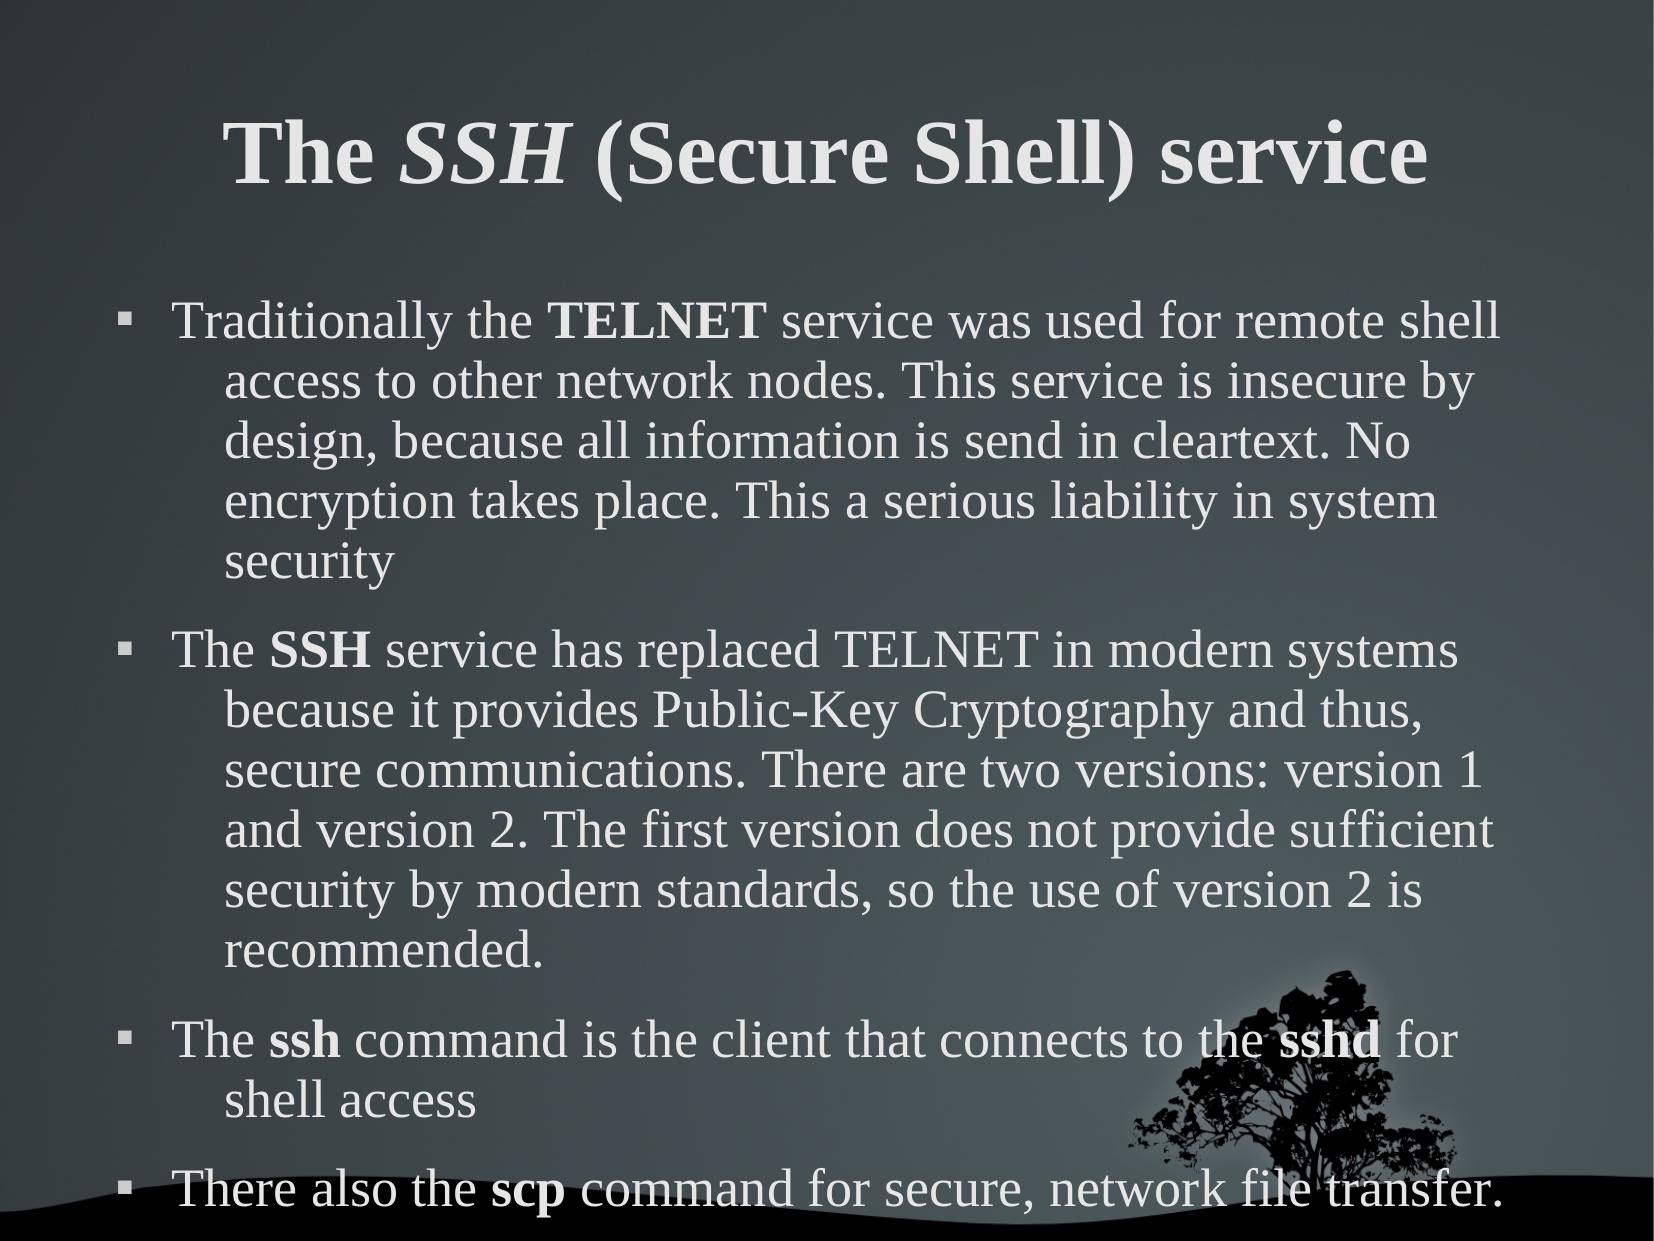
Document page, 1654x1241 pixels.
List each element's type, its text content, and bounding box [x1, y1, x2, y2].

picture [0, 0, 1654, 1241]
list Traditionally the TELNET service was used for remote shell access to other network nodes. This service is insecure by design, because all information is send in cleartext. No encryption takes place. This a serious liability in system security The SSH service has replaced TELNET in modern systems because it provides Public-Key Cryptography and thus, secure communications. There are two versions: version 1 and version 2. The first version does not provide sufficient security by modern standards, so the use of version 2 is recommended. The ssh command is the client that connects to the sshd for shell access There also the scp command for secure, network file transfer. [82, 290, 1571, 1219]
title The SSH (Secure Shell) service [82, 49, 1571, 257]
